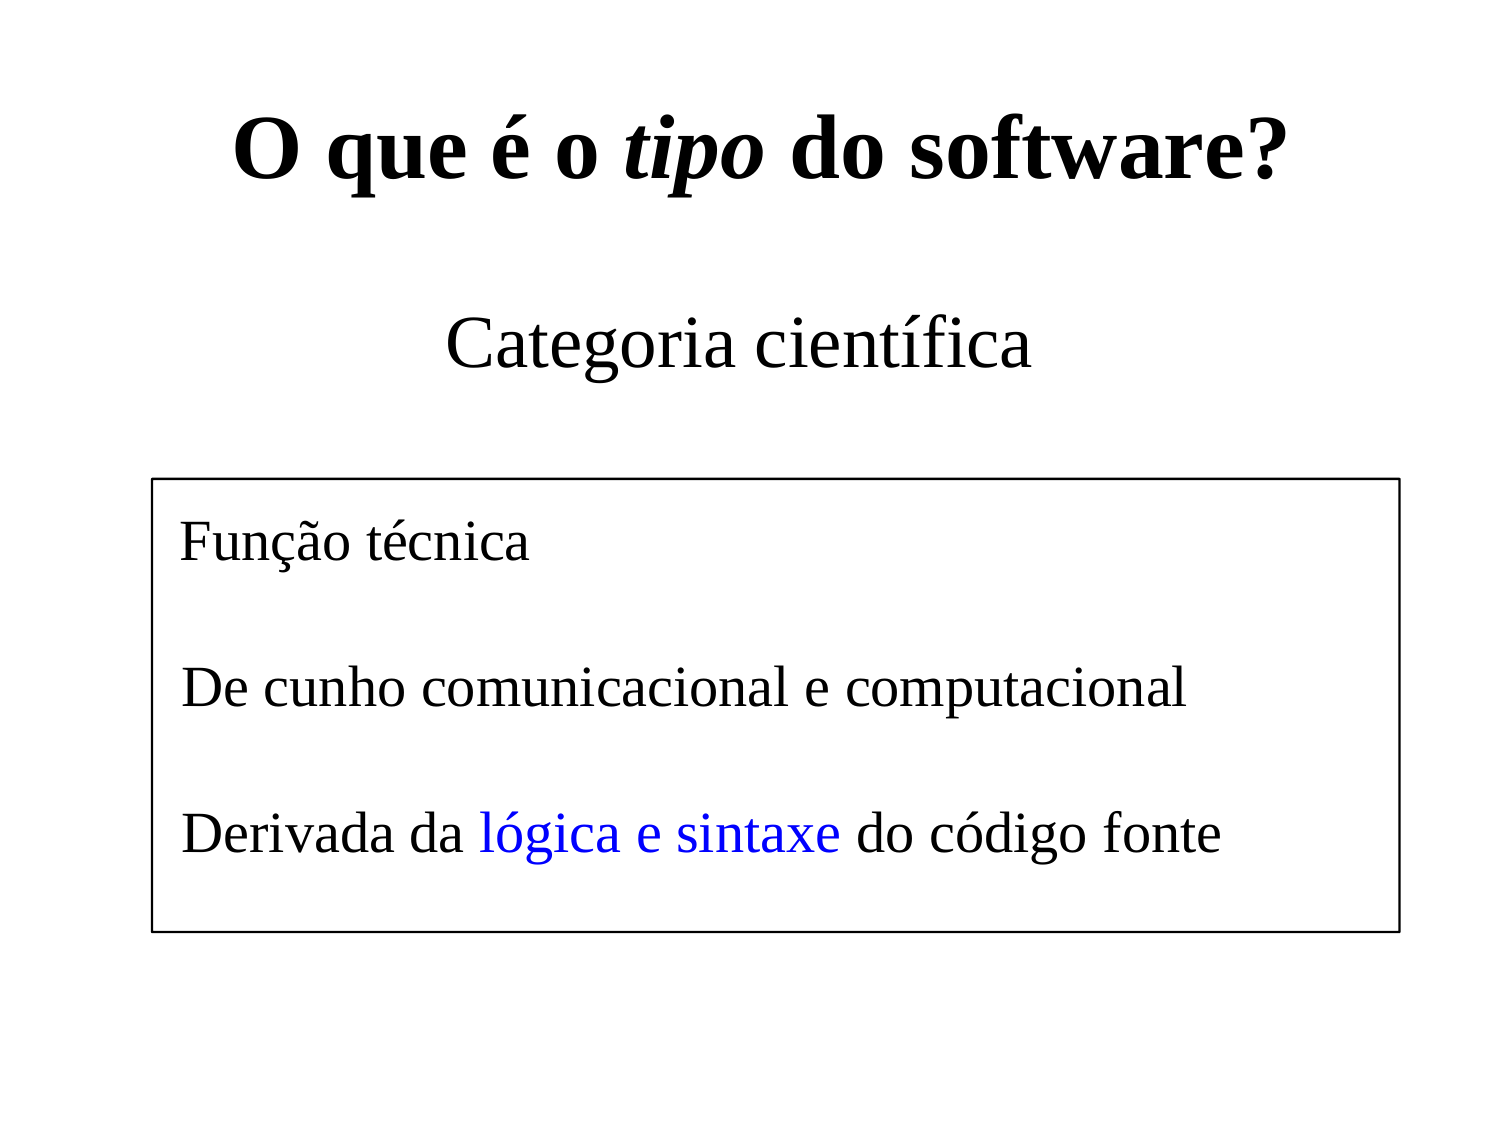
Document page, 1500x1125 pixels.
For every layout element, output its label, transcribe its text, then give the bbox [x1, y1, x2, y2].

text_box Categoria científica [406, 297, 1073, 390]
title O que é o tipo do software? [68, 78, 1455, 218]
text_box Função técnica De cunho comunicacional e computacional Derivada da lógica e sintaxe do código fonte [152, 478, 1400, 991]
